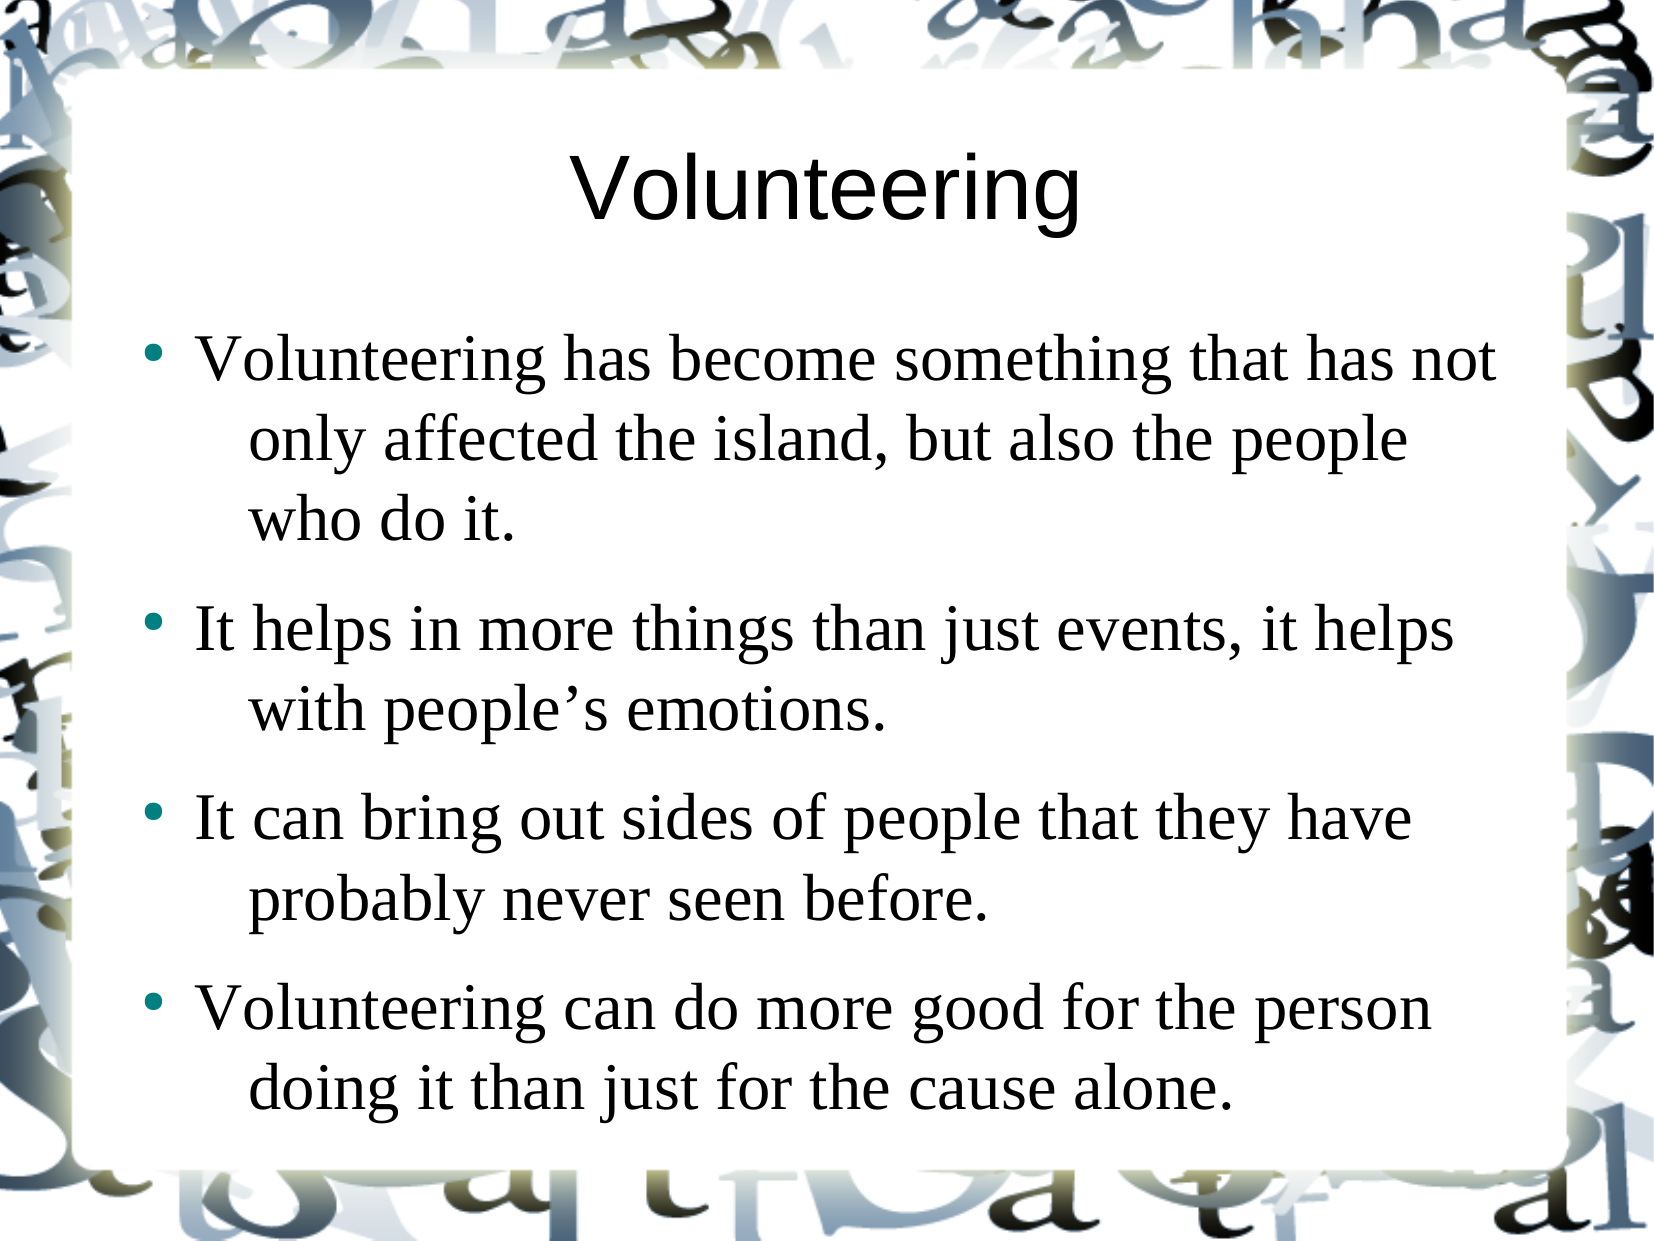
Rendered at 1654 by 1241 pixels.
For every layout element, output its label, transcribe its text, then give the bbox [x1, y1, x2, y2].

list Volunteering has become something that has not only affected the island, but also the people who do it. It helps in more things than just events, it helps with people’s emotions. It can bring out sides of people that they have probably never seen before. Volunteering can do more good for the person doing it than just for the cause alone. [106, 313, 1530, 1133]
title Volunteering [82, 78, 1571, 287]
